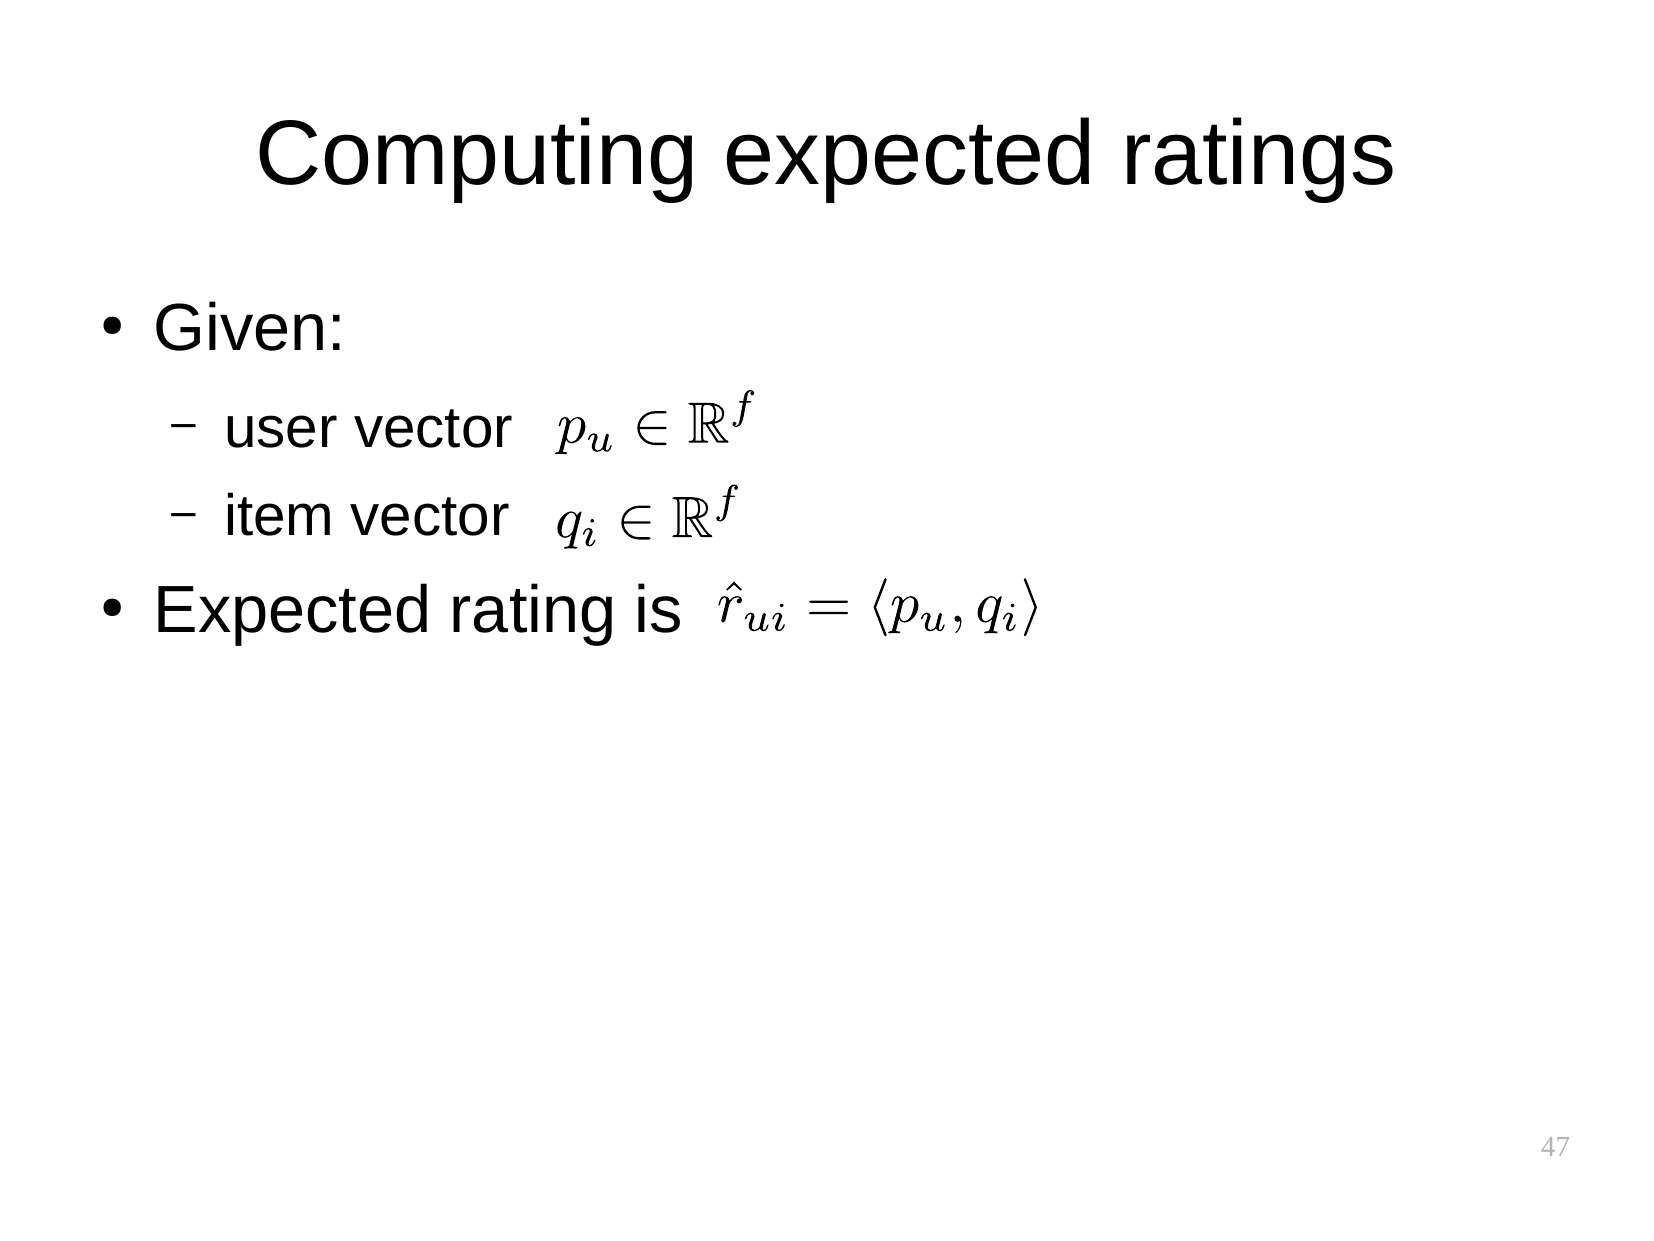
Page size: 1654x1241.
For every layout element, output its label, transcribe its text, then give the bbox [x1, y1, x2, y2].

title Computing expected ratings [82, 49, 1571, 257]
list Given: user vector item vector Expected rating is [82, 290, 1571, 1010]
text_box [555, 484, 741, 549]
text_box [555, 390, 757, 455]
text_box [716, 578, 1044, 637]
